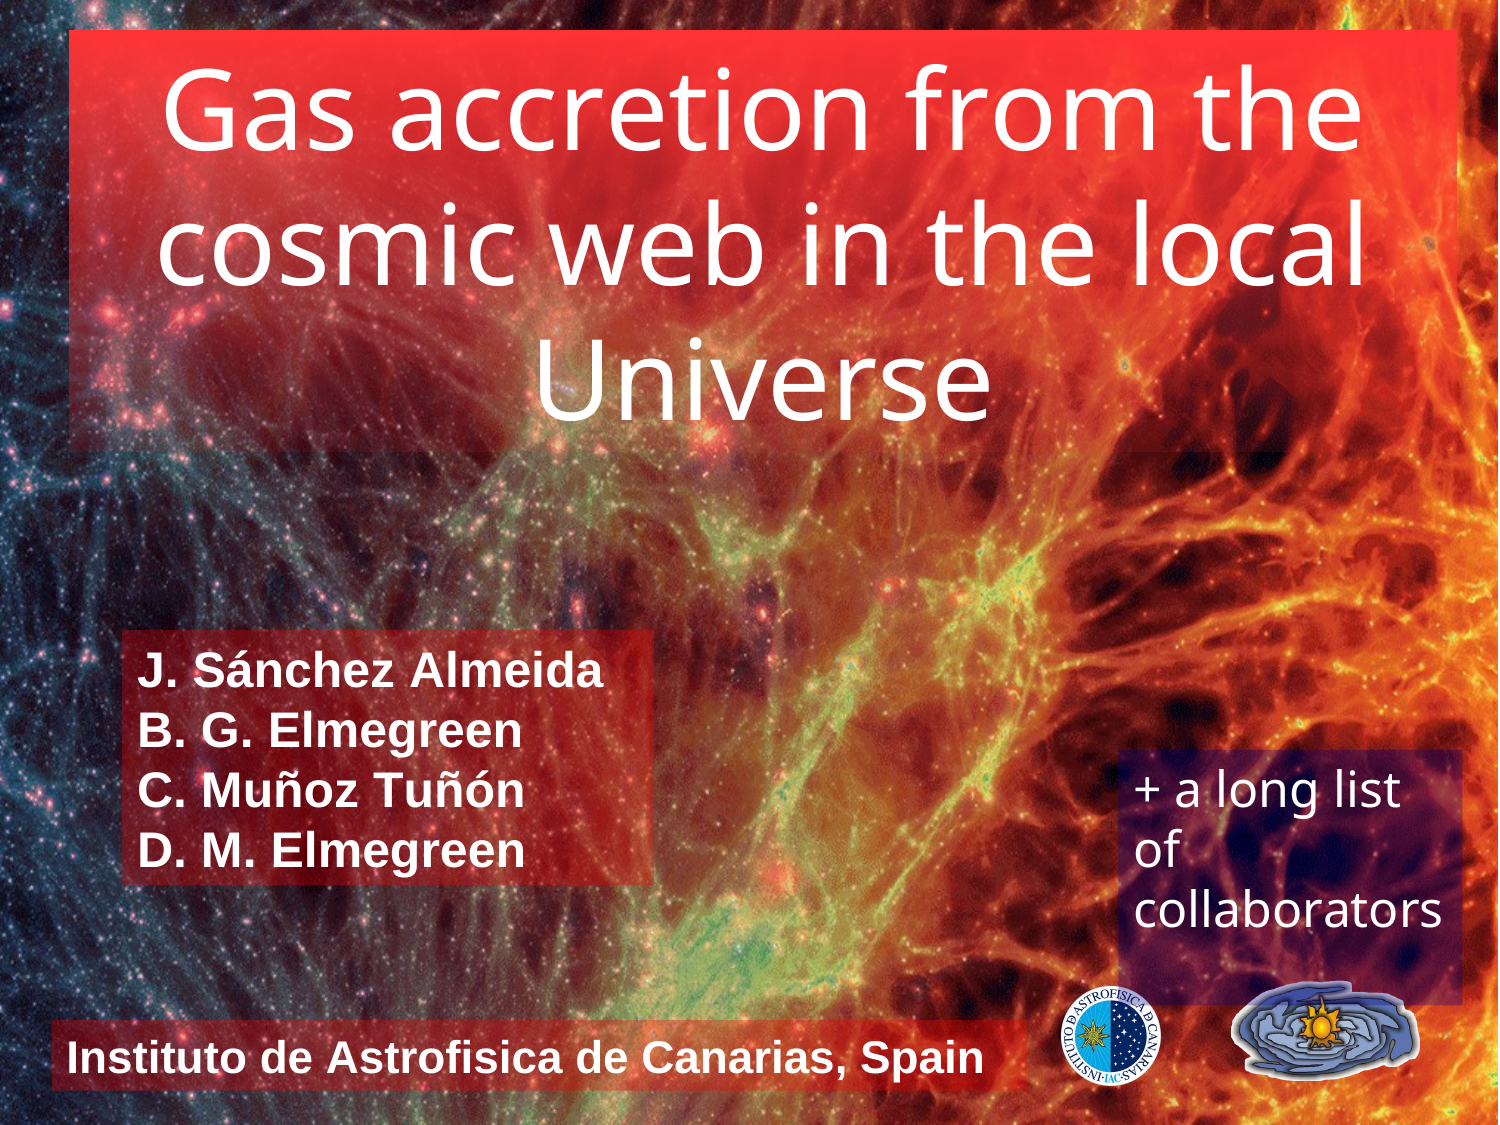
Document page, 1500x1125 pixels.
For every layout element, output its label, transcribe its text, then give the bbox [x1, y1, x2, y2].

picture [0, 0, 1498, 1125]
text_box J. Sánchez Almeida B. G. Elmegreen C. Muñoz Tuñón D. M. Elmegreen [122, 629, 654, 886]
text_box + a long list of collaborators [1118, 749, 1463, 1006]
text_box Gas accretion from the cosmic web in the local Universe [69, 30, 1457, 452]
text_box Instituto de Astrofisica de Canarias, Spain [51, 1020, 1027, 1091]
